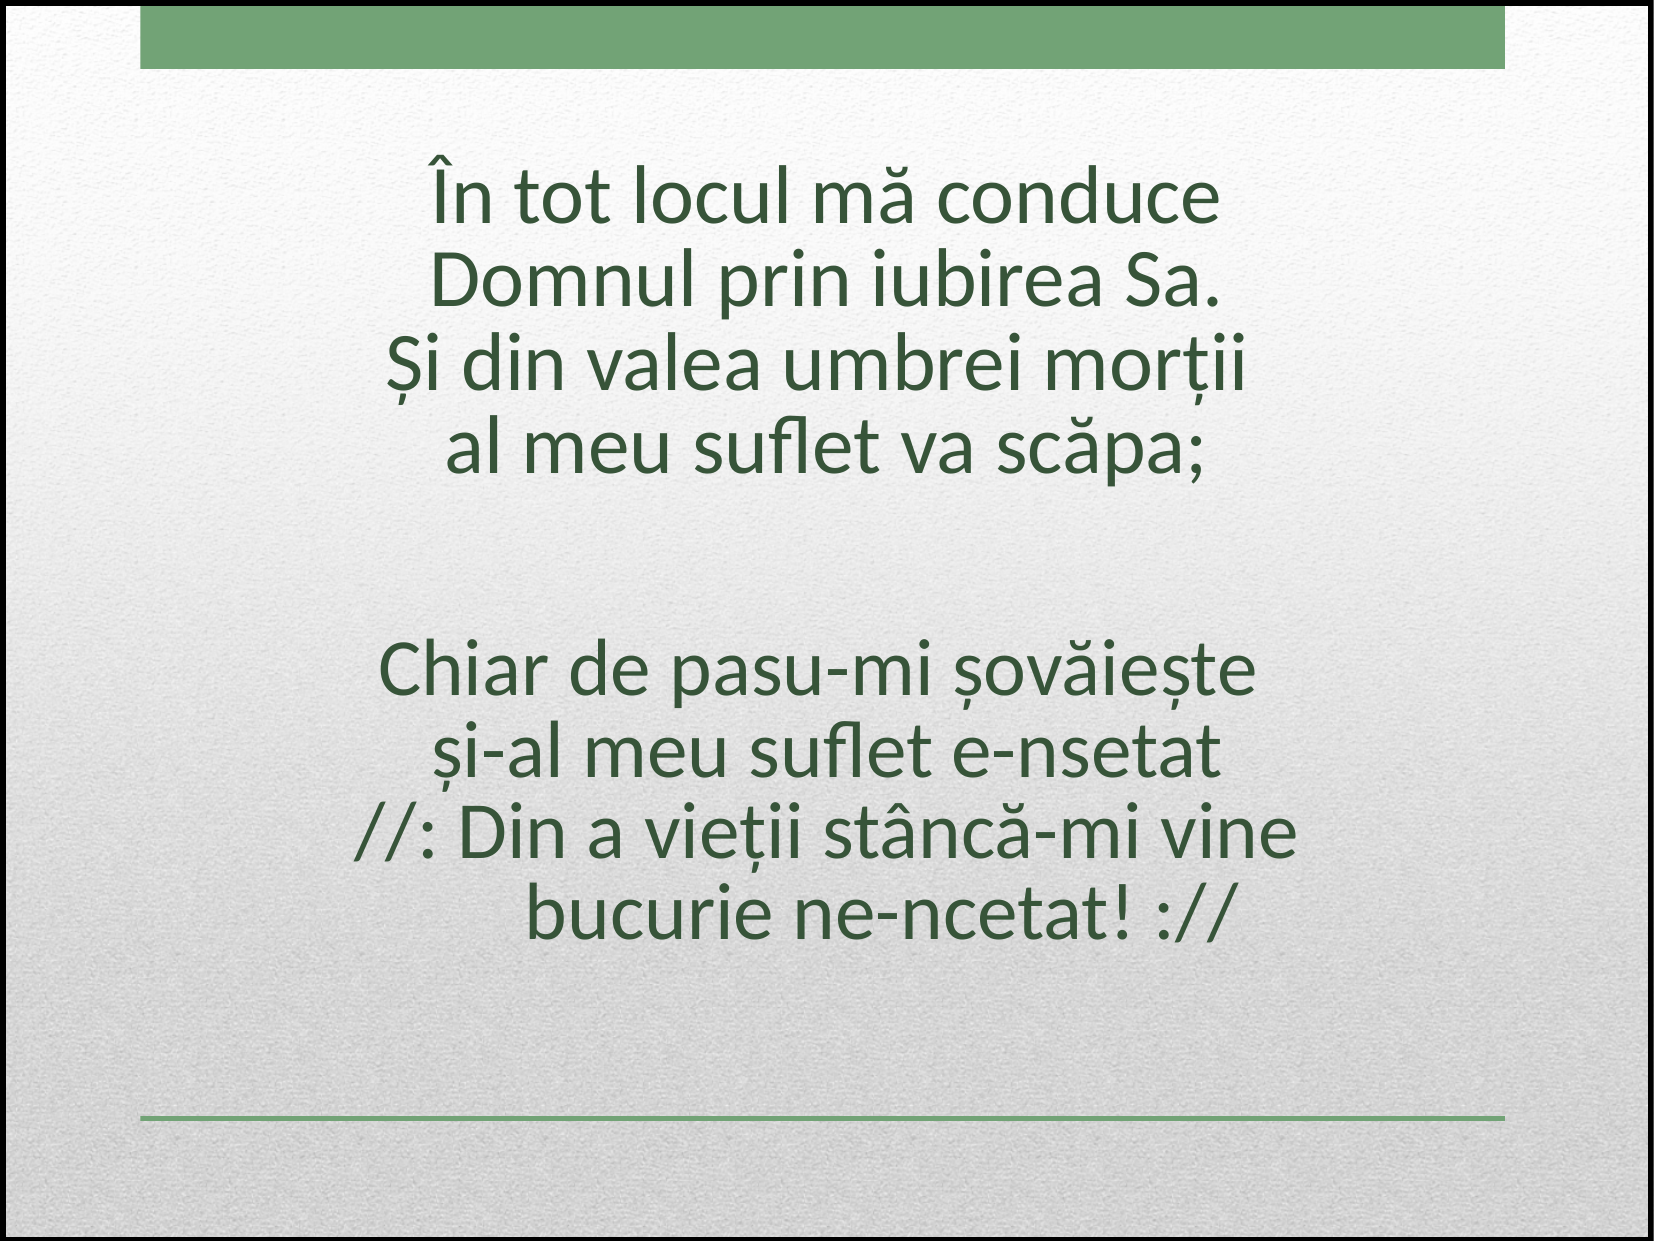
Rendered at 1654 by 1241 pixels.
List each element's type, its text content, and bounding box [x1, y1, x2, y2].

text_box Chiar de pasu-mi șovăiește şi-al meu suflet e-nsetat //: Din a vieţii stâncă-mi vine bucurie ne-ncetat! :// [1, 627, 1654, 1090]
picture [6, 6, 1648, 153]
picture [6, 1090, 1648, 1237]
text_box În tot locul mă conduce Domnul prin iubirea Sa. Şi din valea umbrei morţii al meu suflet va scăpa; [6, 153, 1648, 627]
